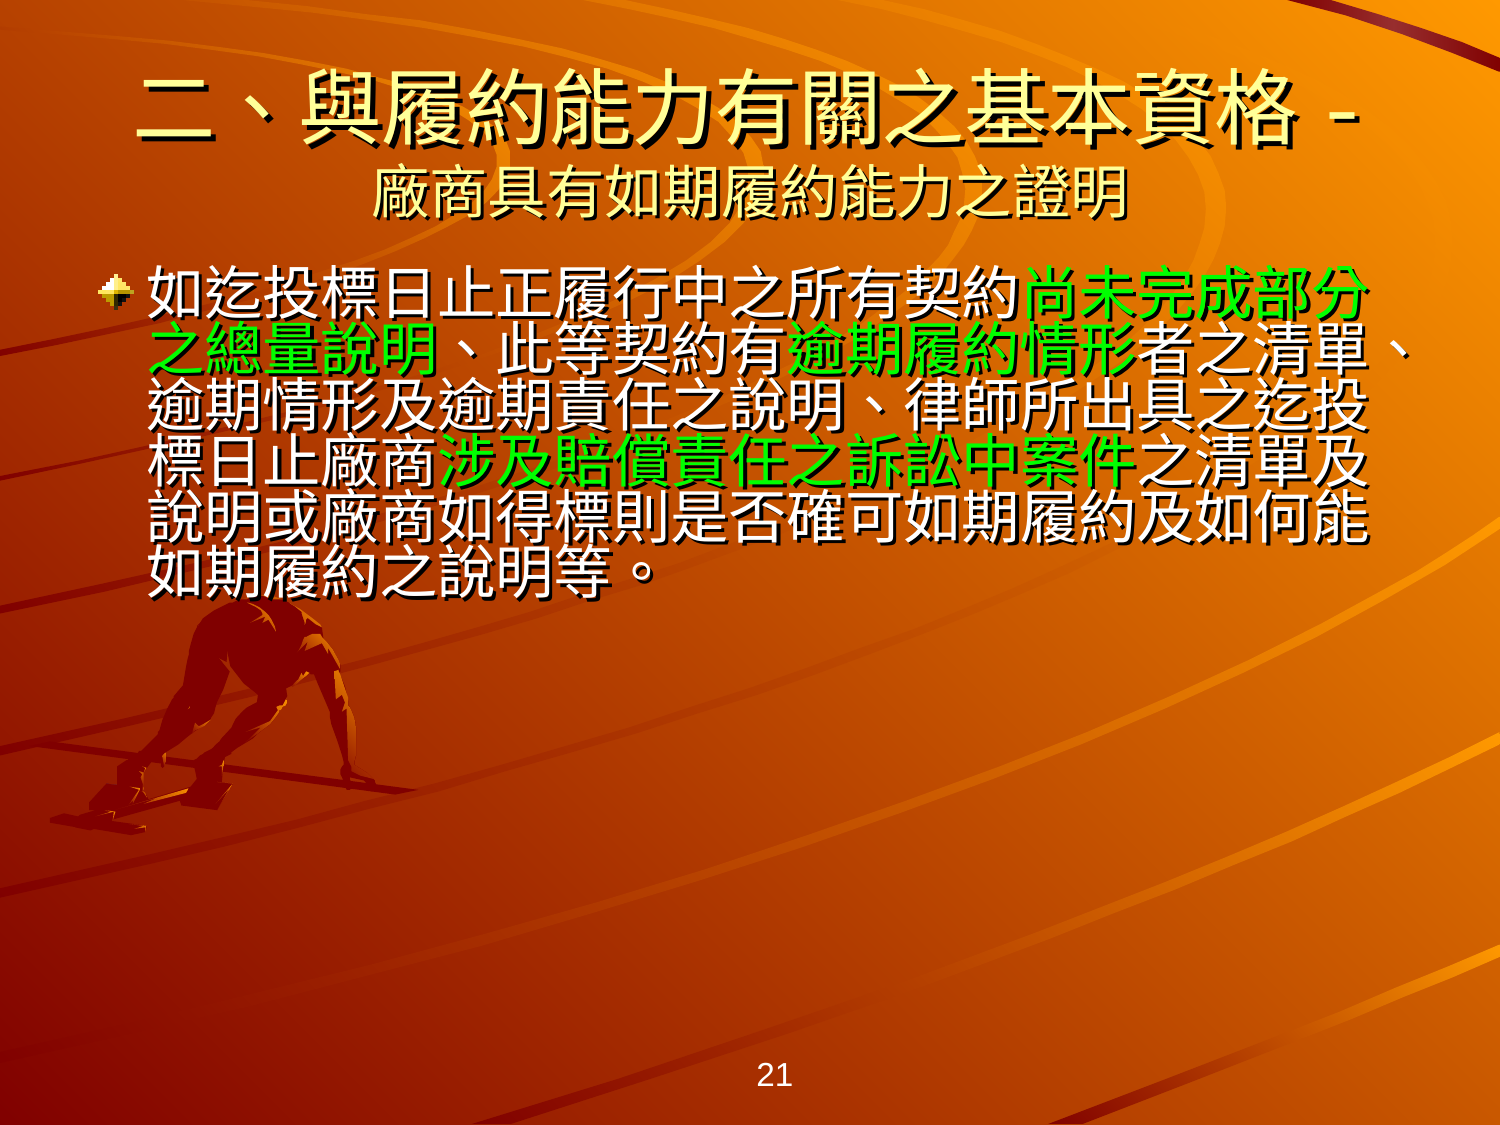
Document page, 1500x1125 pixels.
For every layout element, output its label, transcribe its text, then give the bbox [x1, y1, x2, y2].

text_box <編號> [537, 1023, 1013, 1102]
list 如迄投標日止正履行中之所有契約尚未完成部分之總量說明、此等契約有逾期履約情形者之清單、逾期情形及逾期責任之說明、律師所出具之迄投標日止廠商涉及賠償責任之訴訟中案件之清單及說明或廠商如得標則是否確可如期履約及如何能如期履約之說明等。 [75, 262, 1426, 1006]
title 二、與履約能力有關之基本資格- 廠商具有如期履約能力之證明 [75, 25, 1426, 233]
